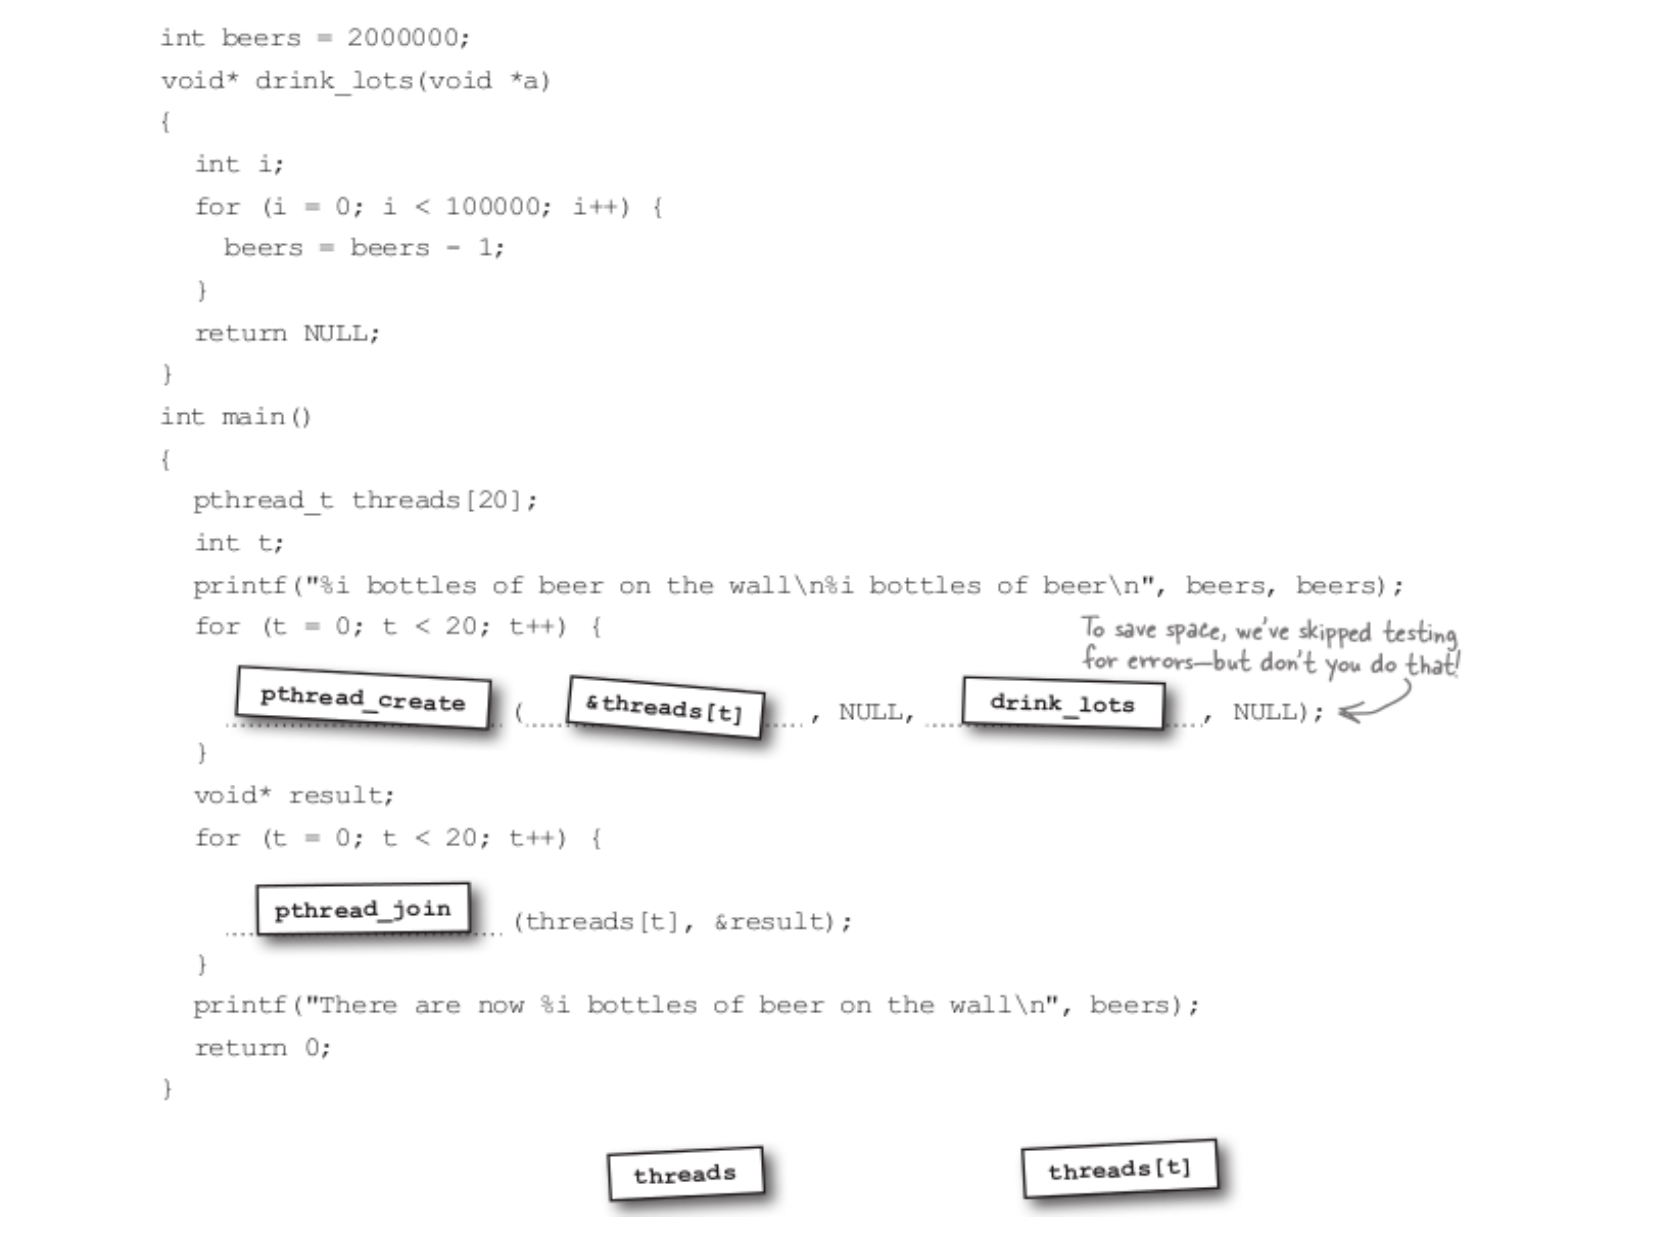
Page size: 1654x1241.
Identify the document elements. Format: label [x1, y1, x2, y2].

picture [141, 11, 1477, 1217]
